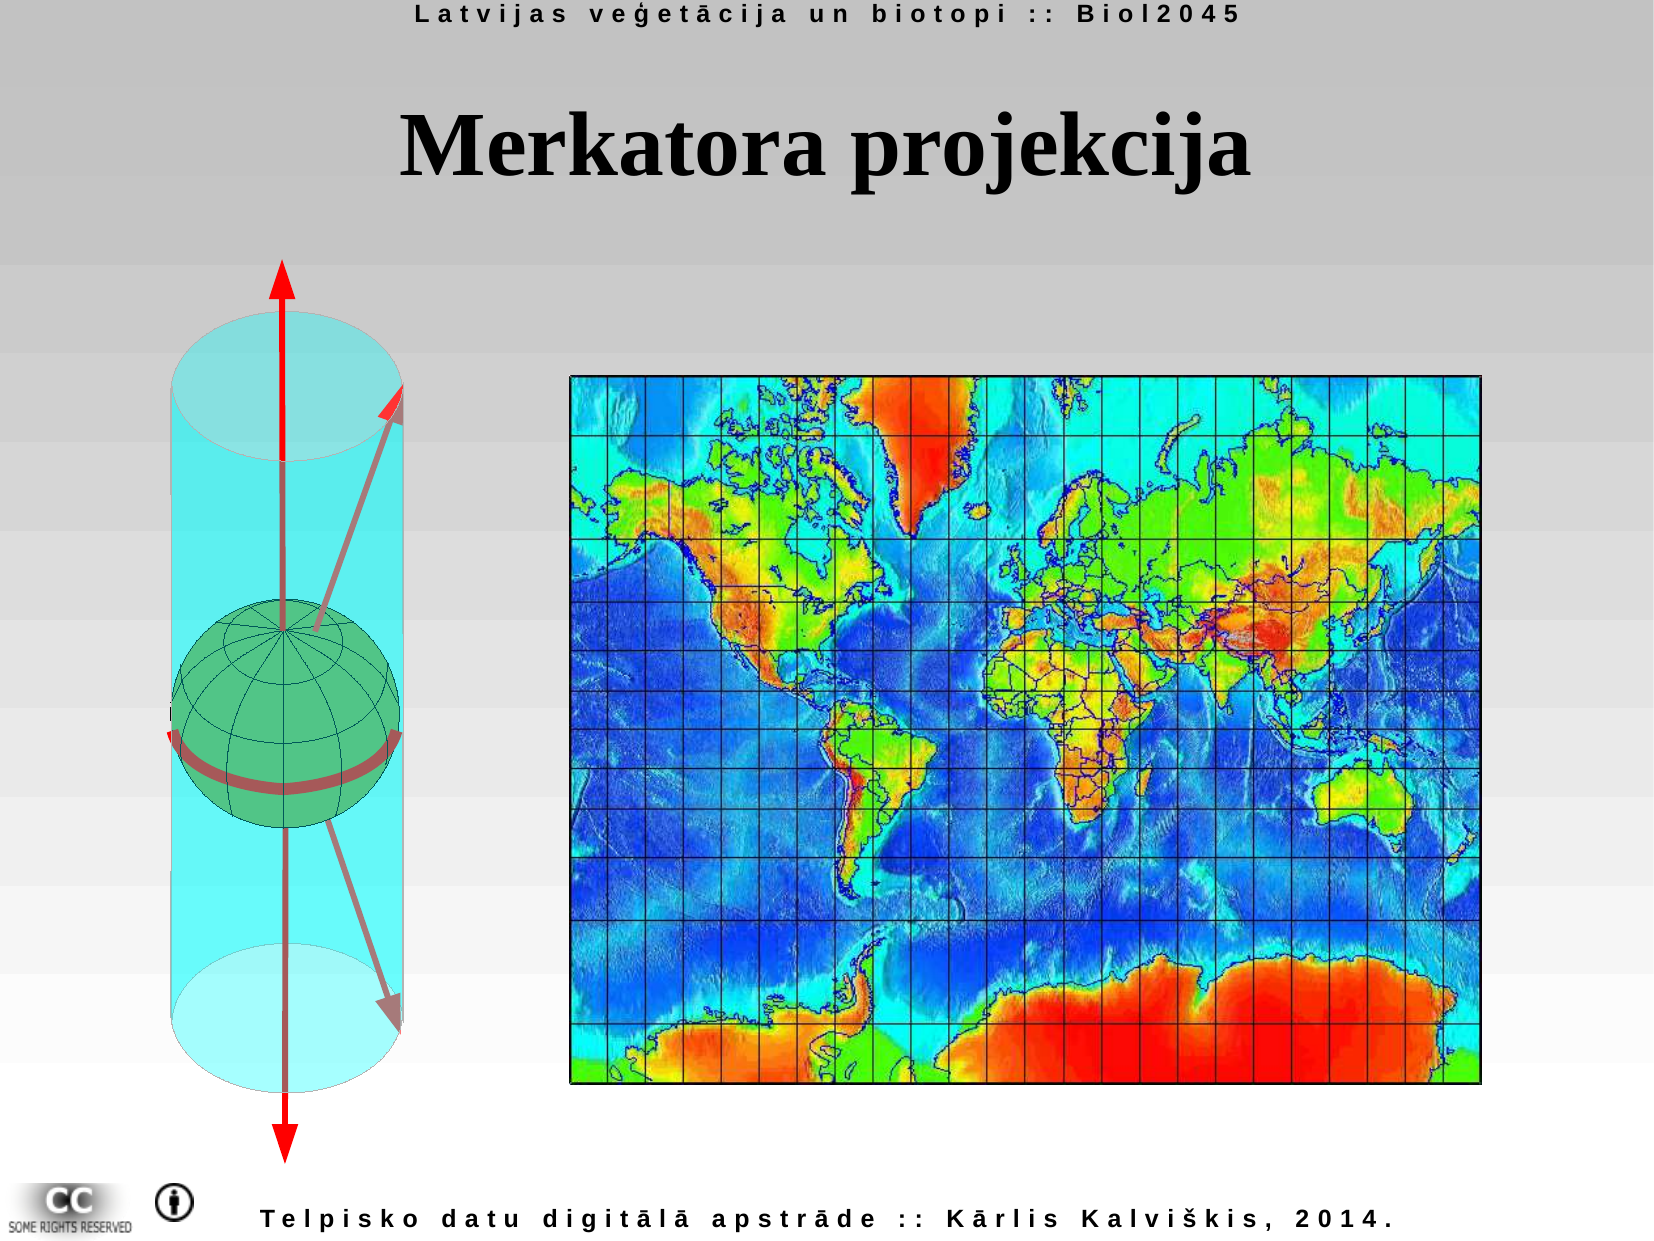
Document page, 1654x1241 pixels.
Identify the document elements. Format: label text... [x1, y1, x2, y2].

title Merkatora projekcija [0, 1, 1654, 287]
picture [0, 287, 1654, 1241]
text_box [170, 311, 404, 1093]
